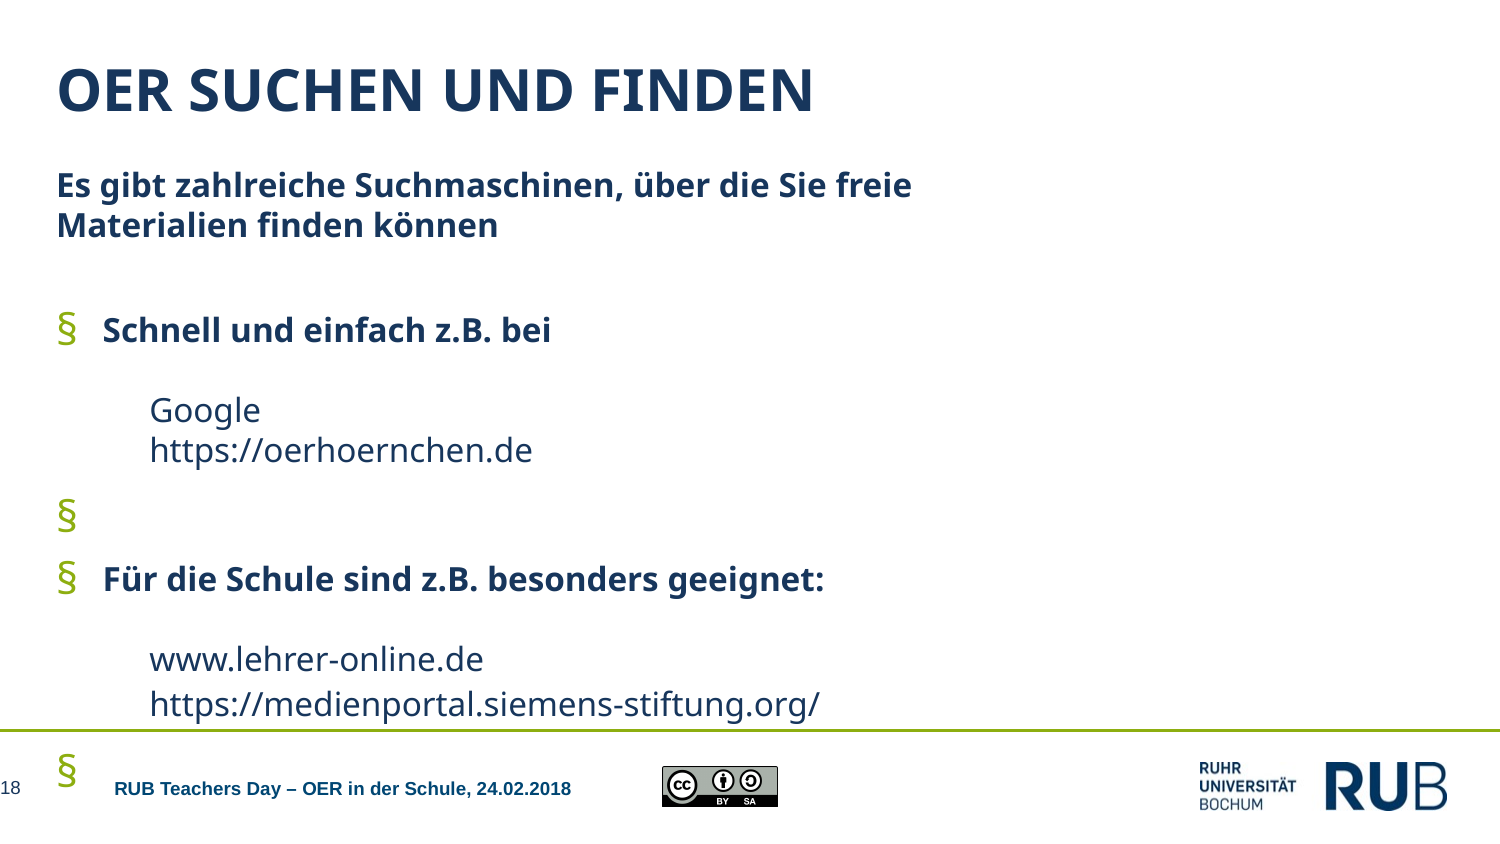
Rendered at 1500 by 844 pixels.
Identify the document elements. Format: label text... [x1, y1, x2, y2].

text_box 18 [62, 766, 72, 775]
text_box OER suchen und finden [55, 53, 1002, 124]
text_box 18 [0, 764, 85, 810]
text_box Es gibt zahlreiche Suchmaschinen, über die Sie freie Materialien finden können Schnell und einfach z.B. bei Google https://oerhoernchen.de Für die Schule sind z.B. besonders geeignet: www.lehrer-online.de https://medienportal.siemens-stiftung.org/ [55, 164, 1015, 753]
text_box RUB Teachers Day – OER in der Schule, 24.02.2018 [114, 776, 948, 822]
picture [662, 766, 778, 808]
